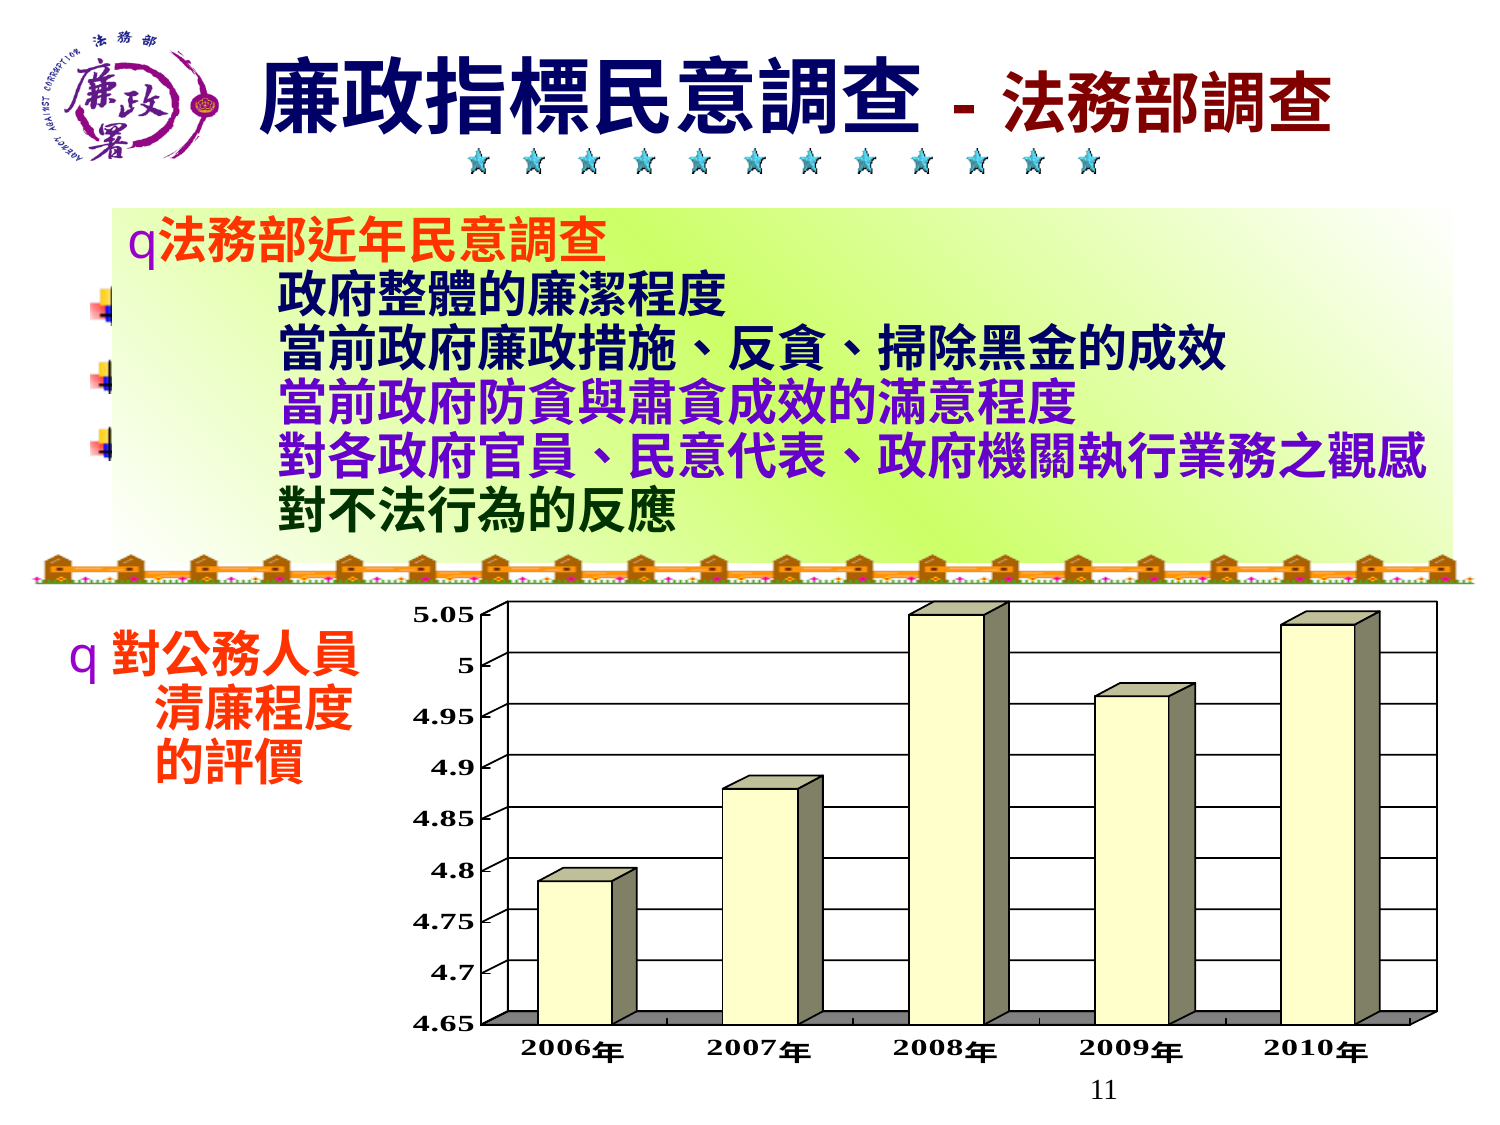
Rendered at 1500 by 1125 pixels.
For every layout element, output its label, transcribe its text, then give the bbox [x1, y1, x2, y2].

picture [0, 538, 1500, 598]
picture [466, 148, 1129, 174]
text_box 對公務人員清廉程度的評價 [53, 622, 348, 787]
chart [348, 574, 1495, 1094]
text_box 廉政指標民意調查-法務部調查 [88, 7, 1364, 157]
text_box [1074, 1094, 1388, 1113]
text_box 法務部近年民意調查 政府整體的廉潔程度 當前政府廉政措施、反貪、掃除黑金的成效 當前政府防貪與肅貪成效的滿意程度 對各政府官員、民意代表、政府機關執行業務之觀感 對不法行為的反應 [112, 208, 1453, 538]
